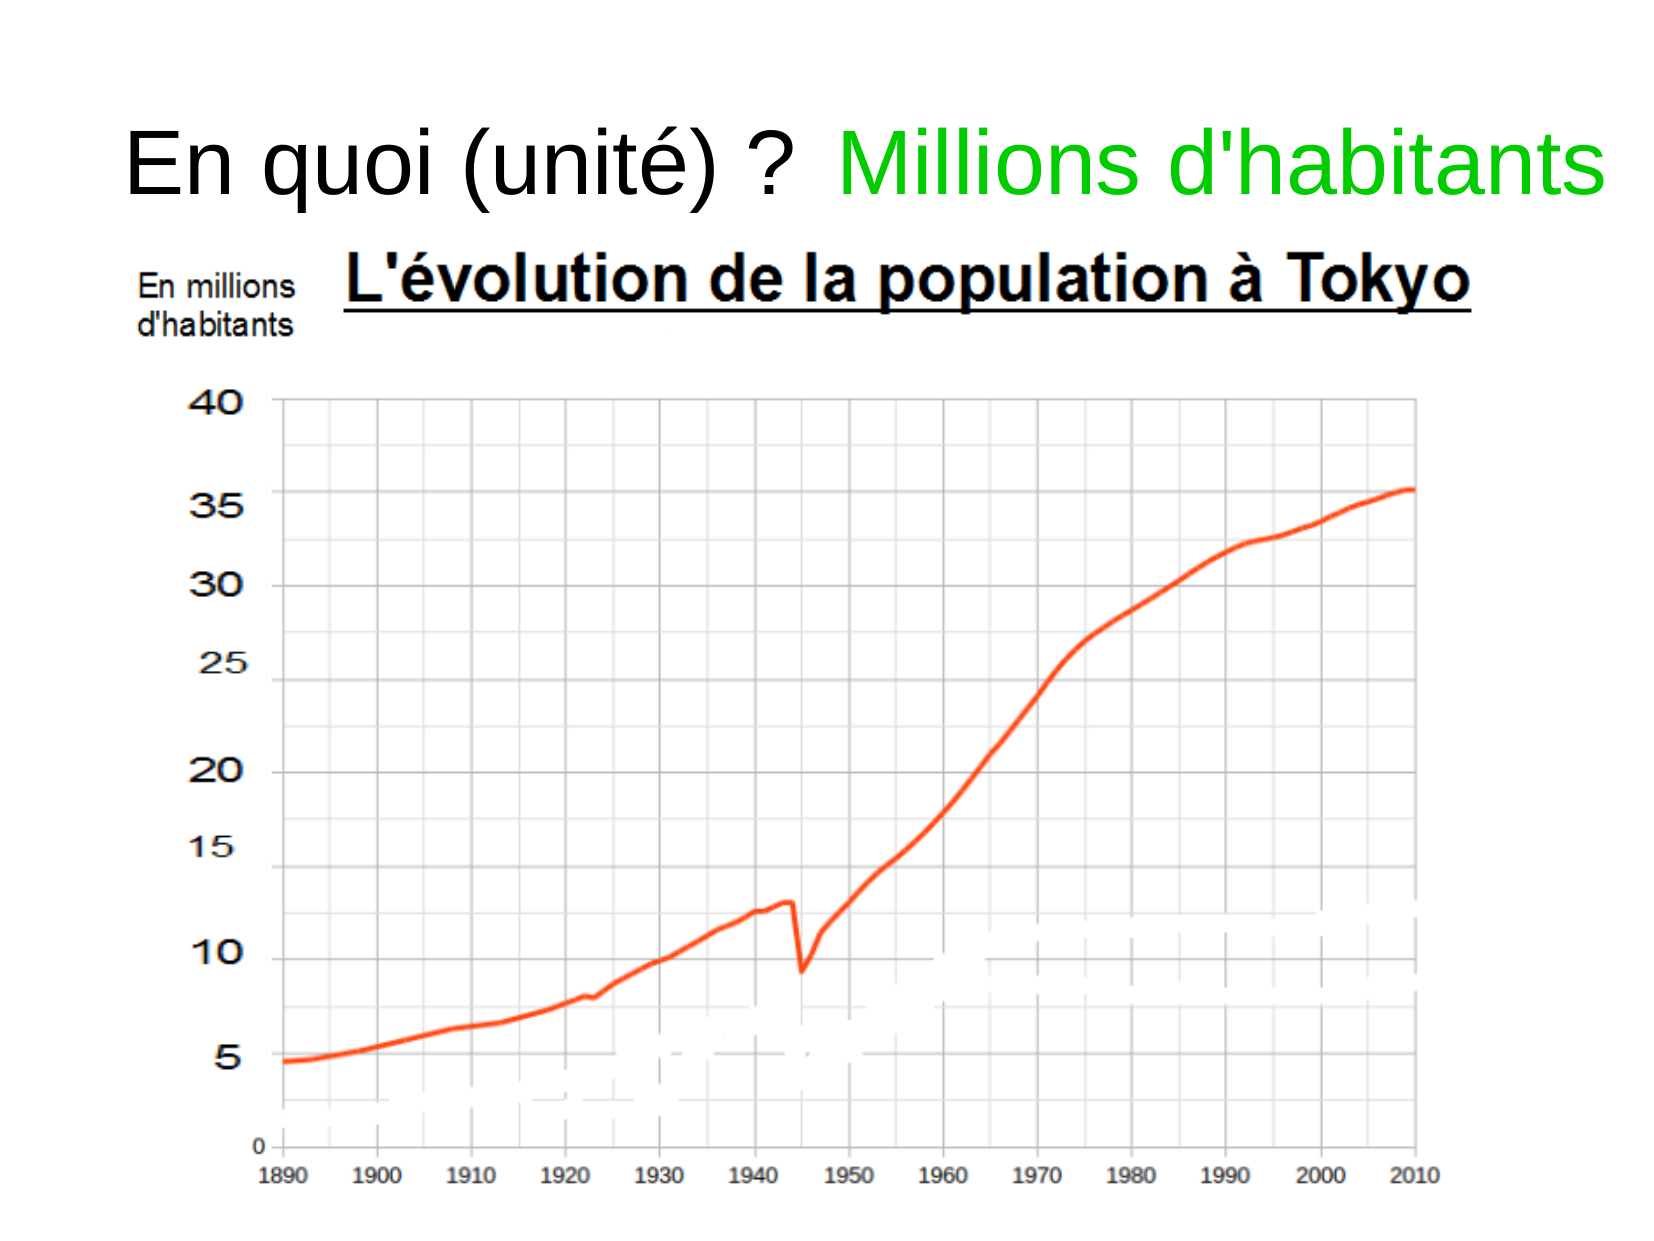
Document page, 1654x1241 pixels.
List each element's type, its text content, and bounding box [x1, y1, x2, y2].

text_box [88, 354, 266, 1093]
picture [118, 236, 1477, 1211]
title En quoi (unité) ? [0, 59, 761, 267]
title Millions d'habitants [761, 59, 1654, 267]
